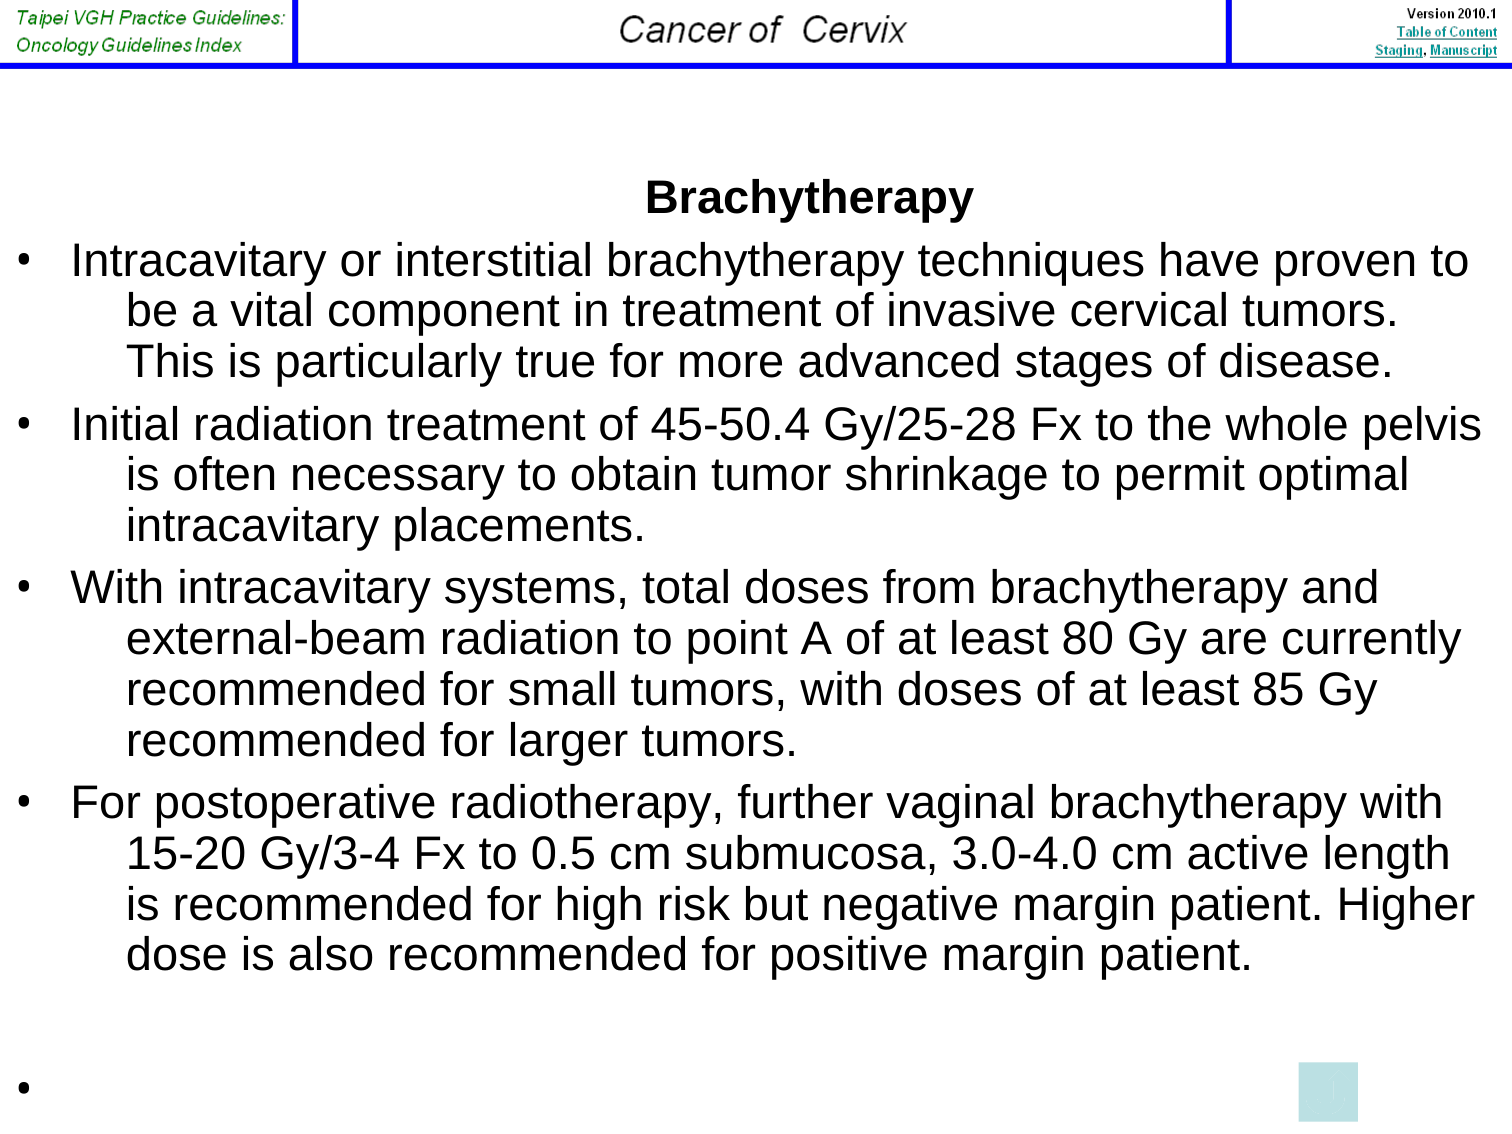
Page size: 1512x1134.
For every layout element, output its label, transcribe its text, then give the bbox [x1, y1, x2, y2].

list Brachytherapy Intracavitary or interstitial brachytherapy techniques have proven to be a vital component in treatment of invasive cervical tumors. This is particularly true for more advanced stages of disease. Initial radiation treatment of 45-50.4 Gy/25-28 Fx to the whole pelvis is often necessary to obtain tumor shrinkage to permit optimal intracavitary placements. With intracavitary systems, total doses from brachytherapy and external-beam radiation to point A of at least 80 Gy are currently recommended for small tumors, with doses of at least 85 Gy recommended for larger tumors. For postoperative radiotherapy, further vaginal brachytherapy with 15-20 Gy/3-4 Fx to 0.5 cm submucosa, 3.0-4.0 cm active length is recommended for high risk but negative margin patient. Higher dose is also recommended for positive margin patient. [0, 165, 1512, 1052]
